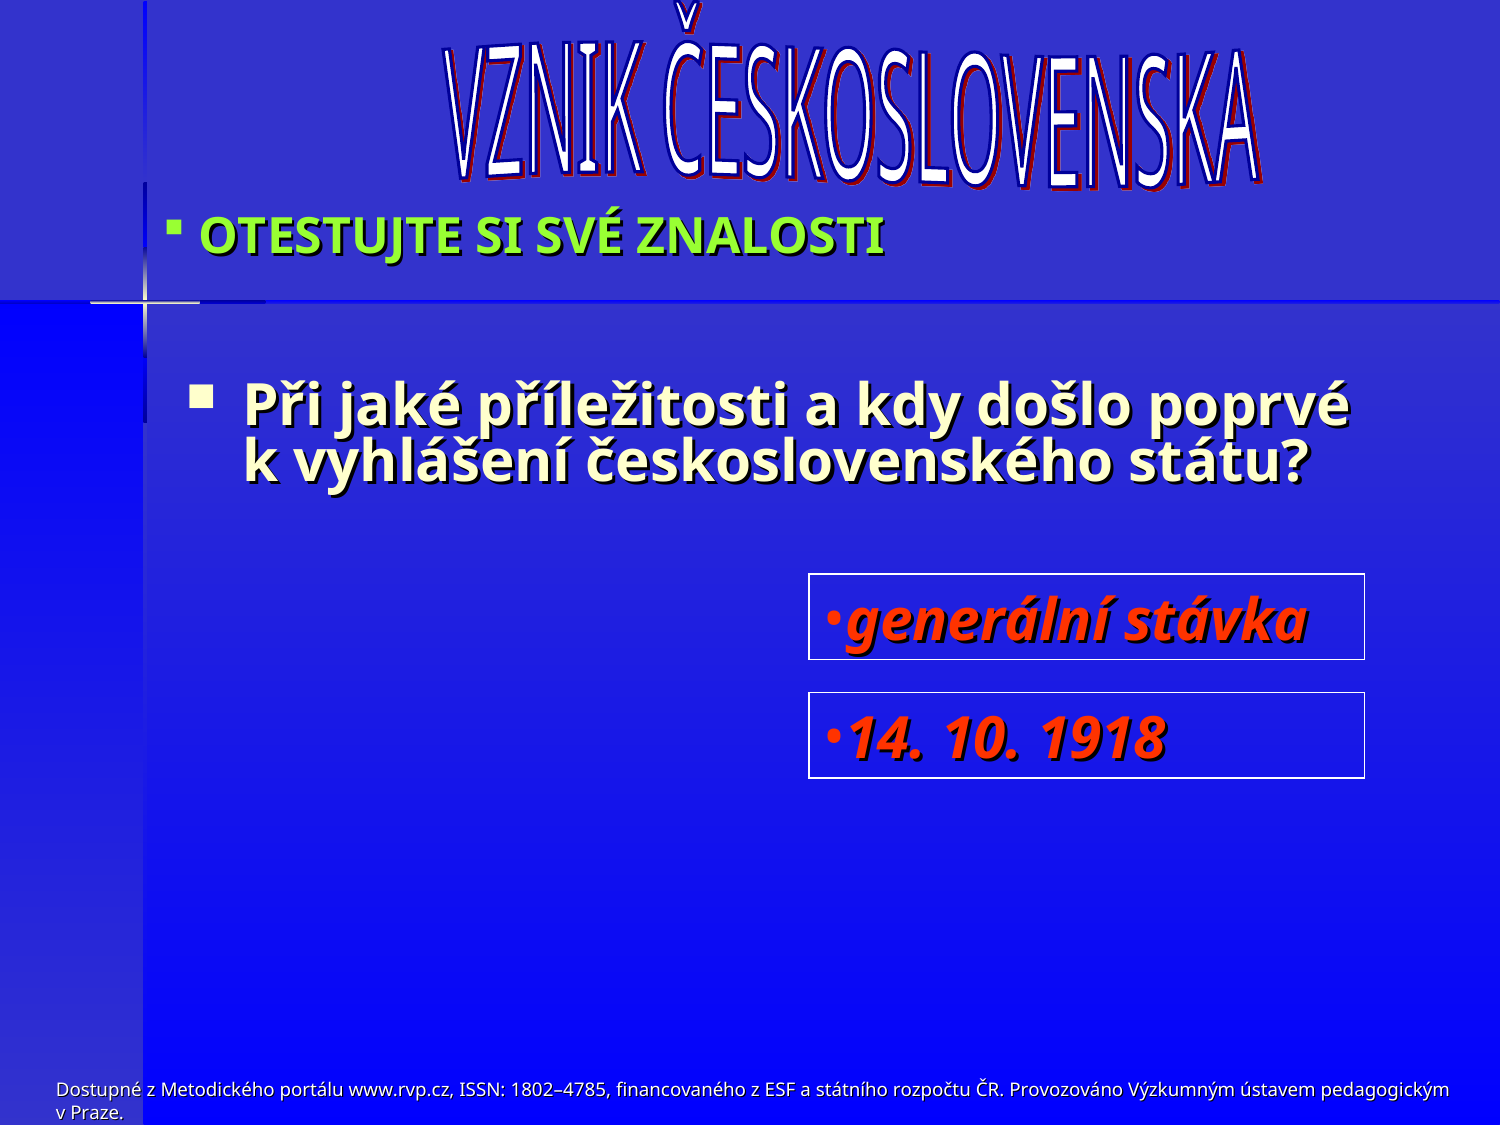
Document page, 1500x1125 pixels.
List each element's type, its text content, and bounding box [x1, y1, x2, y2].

text_box VZNIK ČESKOSLOVENSKA [664, 41, 702, 176]
text_box Dostupné z Metodického portálu www.rvp.cz, ISSN: 1802–4785, financovaného z ESF a státního rozpočtu ČR. Provozováno Výzkumným ústavem pedagogickým v Praze. [41, 1070, 1471, 1125]
text_box VZNIK ČESKOSLOVENSKA [1049, 56, 1077, 187]
text_box VZNIK ČESKOSLOVENSKA [606, 41, 643, 173]
text_box VZNIK ČESKOSLOVENSKA [674, 0, 699, 31]
text_box VZNIK ČESKOSLOVENSKA [442, 46, 485, 179]
text_box VZNIK ČESKOSLOVENSKA [530, 42, 570, 174]
list Při jaké příležitosti a kdy došlo poprvé k vyhlášení československého státu? [171, 373, 1471, 752]
text_box VZNIK ČESKOSLOVENSKA [825, 47, 872, 182]
text_box VZNIK ČESKOSLOVENSKA [745, 44, 777, 178]
text_box VZNIK ČESKOSLOVENSKA [919, 51, 948, 183]
text_box OTESTUJTE SI SVÉ ZNALOSTI [147, 196, 987, 272]
text_box generální stávka [809, 574, 1365, 660]
text_box VZNIK ČESKOSLOVENSKA [578, 42, 597, 173]
text_box VZNIK ČESKOSLOVENSKA [786, 46, 823, 179]
text_box 14. 10. 1918 [809, 692, 1365, 778]
text_box VZNIK ČESKOSLOVENSKA [1178, 50, 1259, 185]
text_box VZNIK ČESKOSLOVENSKA [710, 44, 739, 176]
text_box VZNIK ČESKOSLOVENSKA [1087, 56, 1127, 187]
text_box VZNIK ČESKOSLOVENSKA [486, 44, 522, 177]
text_box VZNIK ČESKOSLOVENSKA [952, 52, 998, 186]
text_box VZNIK ČESKOSLOVENSKA [1137, 54, 1169, 188]
text_box VZNIK ČESKOSLOVENSKA [1001, 55, 1043, 186]
text_box VZNIK ČESKOSLOVENSKA [878, 49, 910, 183]
